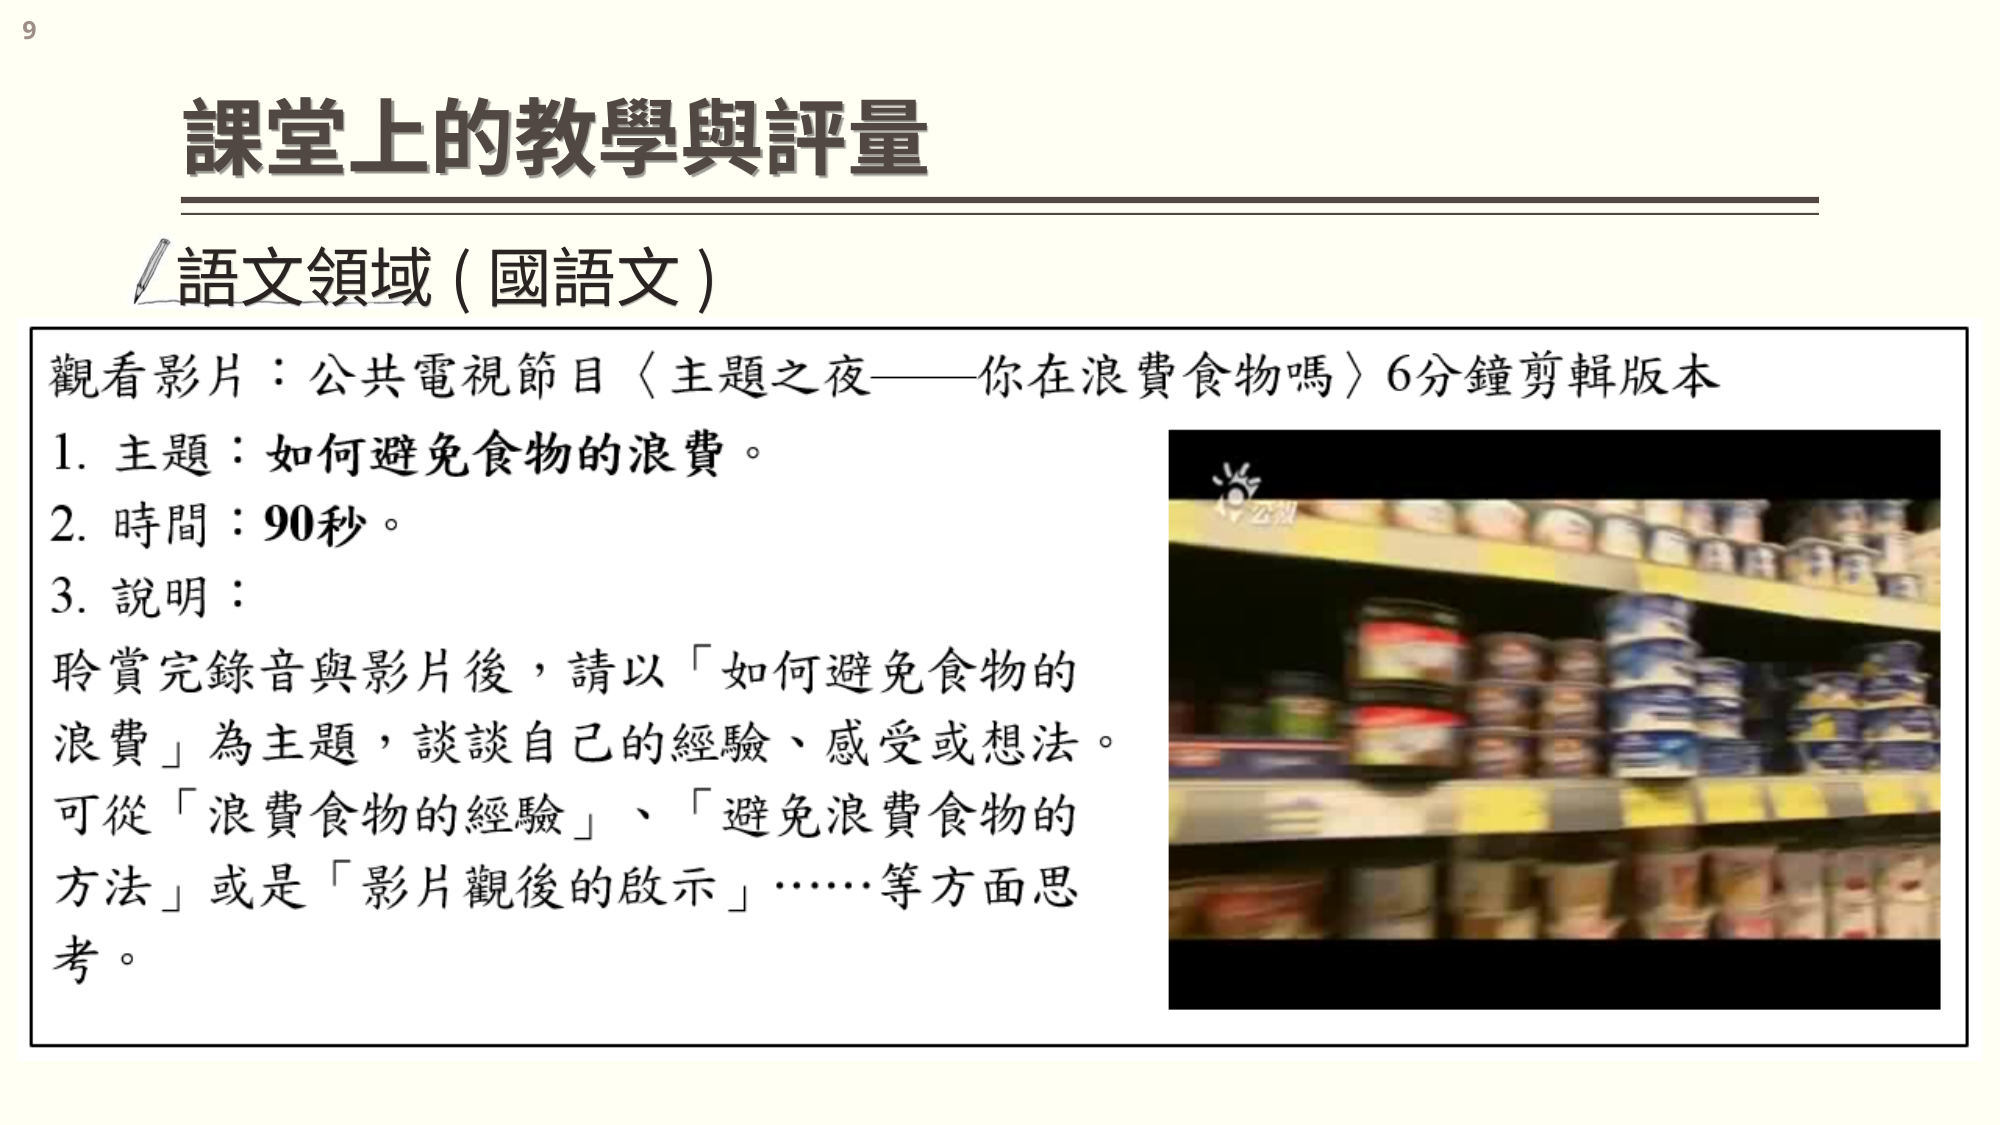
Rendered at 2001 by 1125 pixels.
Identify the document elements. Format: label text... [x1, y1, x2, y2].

picture [17, 318, 1983, 1061]
list 語文領域(國語文) [175, 229, 1725, 322]
slide_number <編號> [0, 1, 59, 61]
picture [119, 233, 175, 309]
title 課堂上的教學與評量 [181, 12, 1819, 193]
